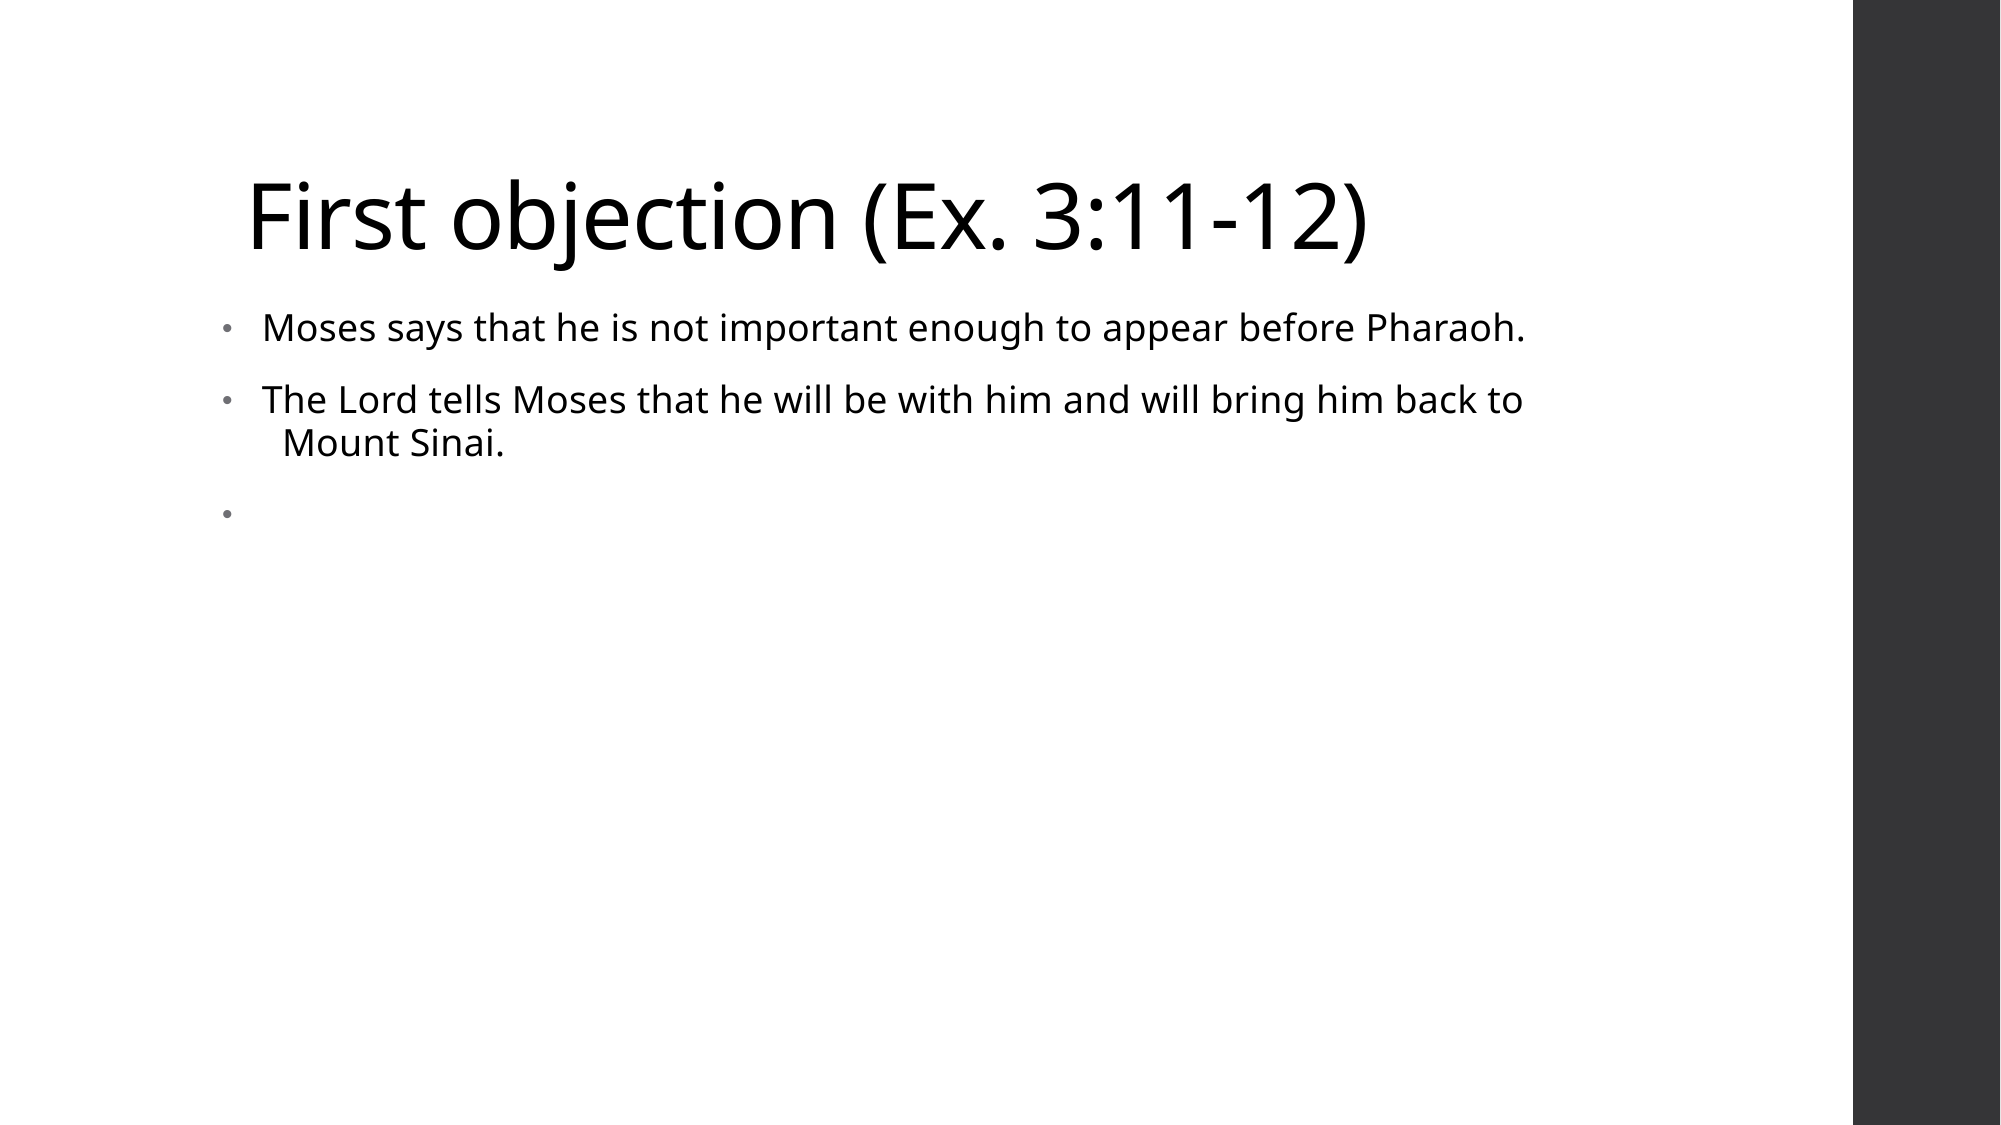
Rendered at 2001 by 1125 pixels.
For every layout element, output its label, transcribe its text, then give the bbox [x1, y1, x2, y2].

title First objection (Ex. 3:11-12) [206, 60, 1797, 278]
list Moses says that he is not important enough to appear before Pharaoh. The Lord tells Moses that he will be with him and will bring him back to Mount Sinai. [206, 299, 1617, 1014]
